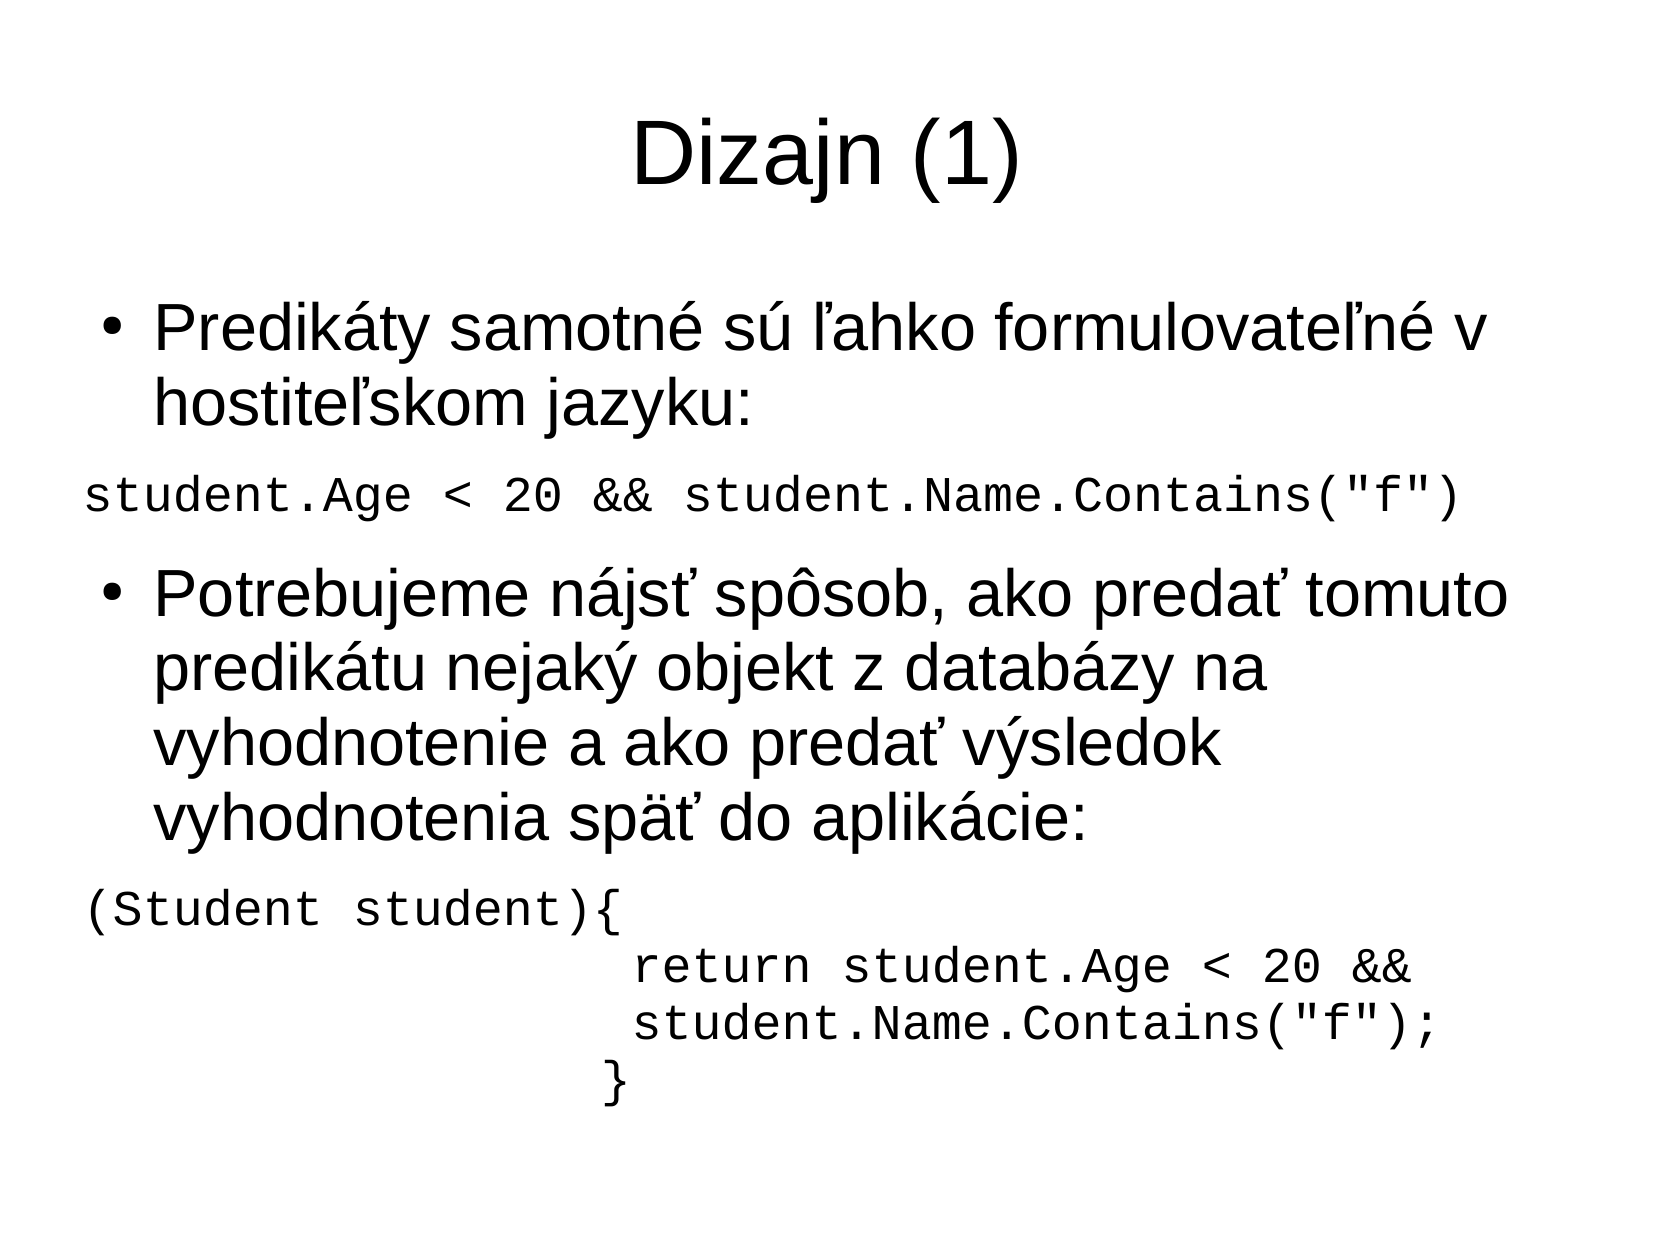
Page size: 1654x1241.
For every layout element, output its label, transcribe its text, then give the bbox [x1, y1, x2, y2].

list Predikáty samotné sú ľahko formulovateľné v hostiteľskom jazyku: student.Age < 20 && student.Name.Contains("f") Potrebujeme nájsť spôsob, ako predať tomuto predikátu nejaký objekt z databázy na vyhodnotenie a ako predať výsledok vyhodnotenia späť do aplikácie: (Student student){ return student.Age < 20 && student.Name.Contains("f"); } [82, 290, 1571, 1171]
title Dizajn (1) [82, 56, 1571, 250]
